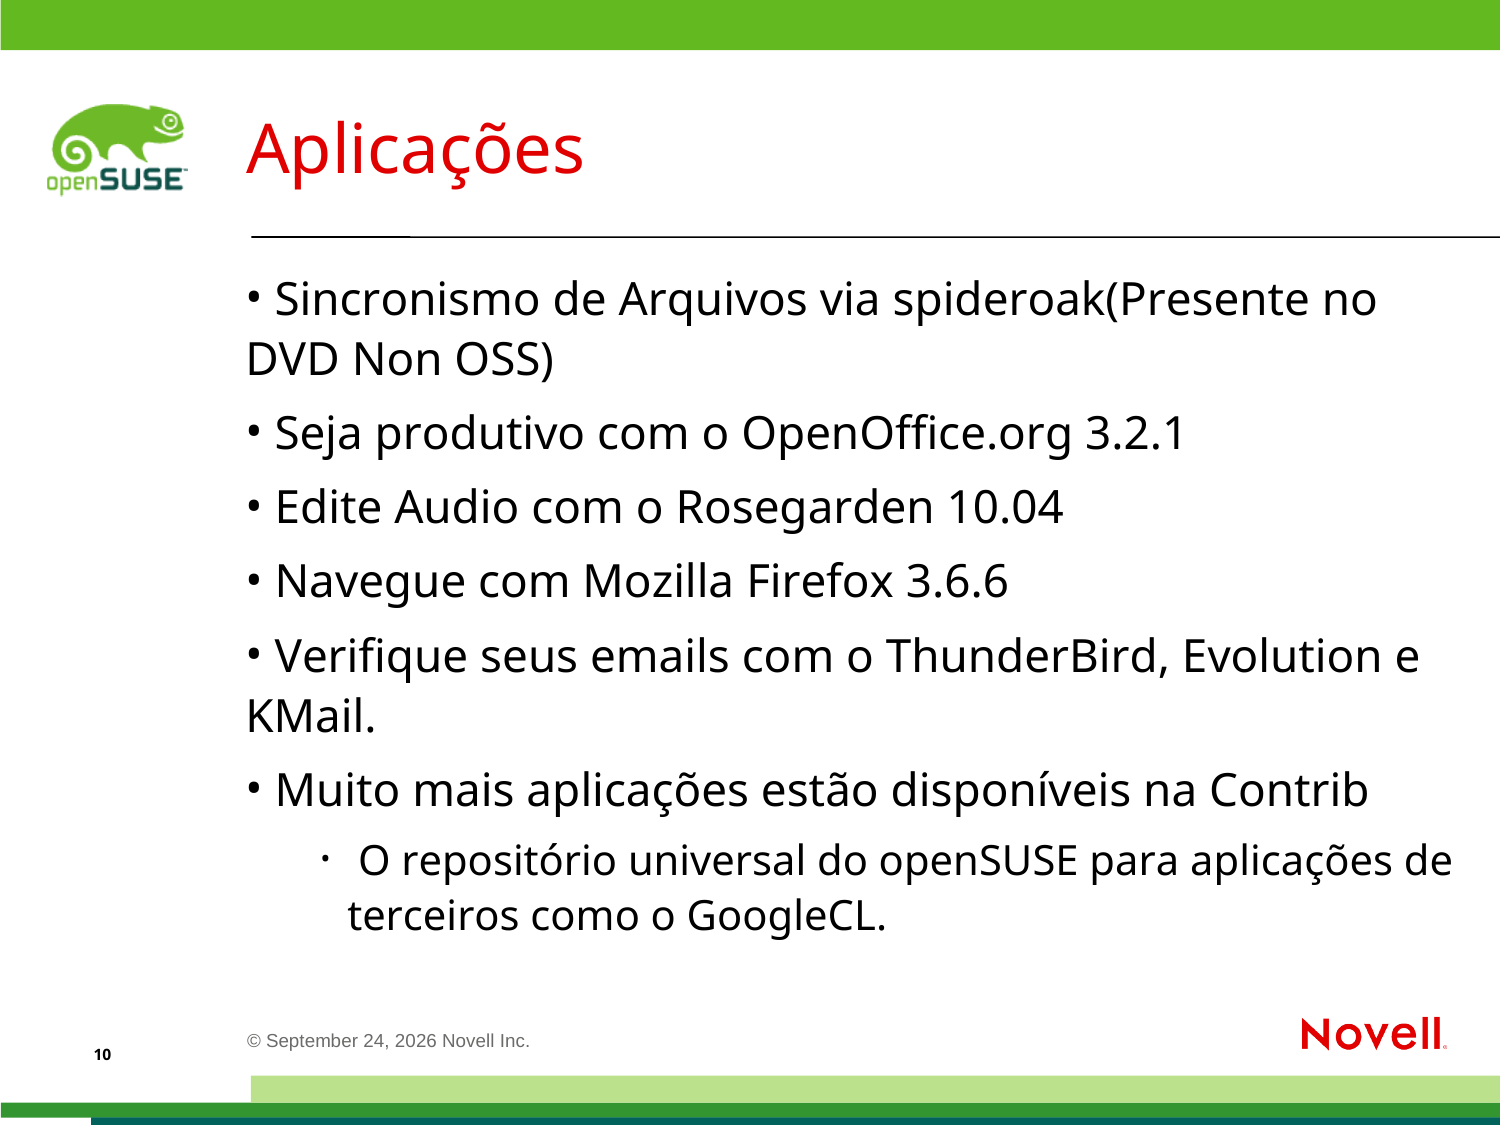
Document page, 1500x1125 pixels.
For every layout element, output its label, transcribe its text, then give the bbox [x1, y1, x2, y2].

title Aplicações [246, 68, 1409, 231]
list Sincronismo de Arquivos via spideroak(Presente no DVD Non OSS) Seja produtivo com o OpenOffice.org 3.2.1 Edite Audio com o Rosegarden 10.04 Navegue com Mozilla Firefox 3.6.6 Verifique seus emails com o ThunderBird, Evolution e KMail. Muito mais aplicações estão disponíveis na Contrib O repositório universal do openSUSE para aplicações de terceiros como o GoogleCL. [245, 267, 1458, 1010]
picture [1295, 1011, 1453, 1056]
picture [47, 104, 188, 197]
